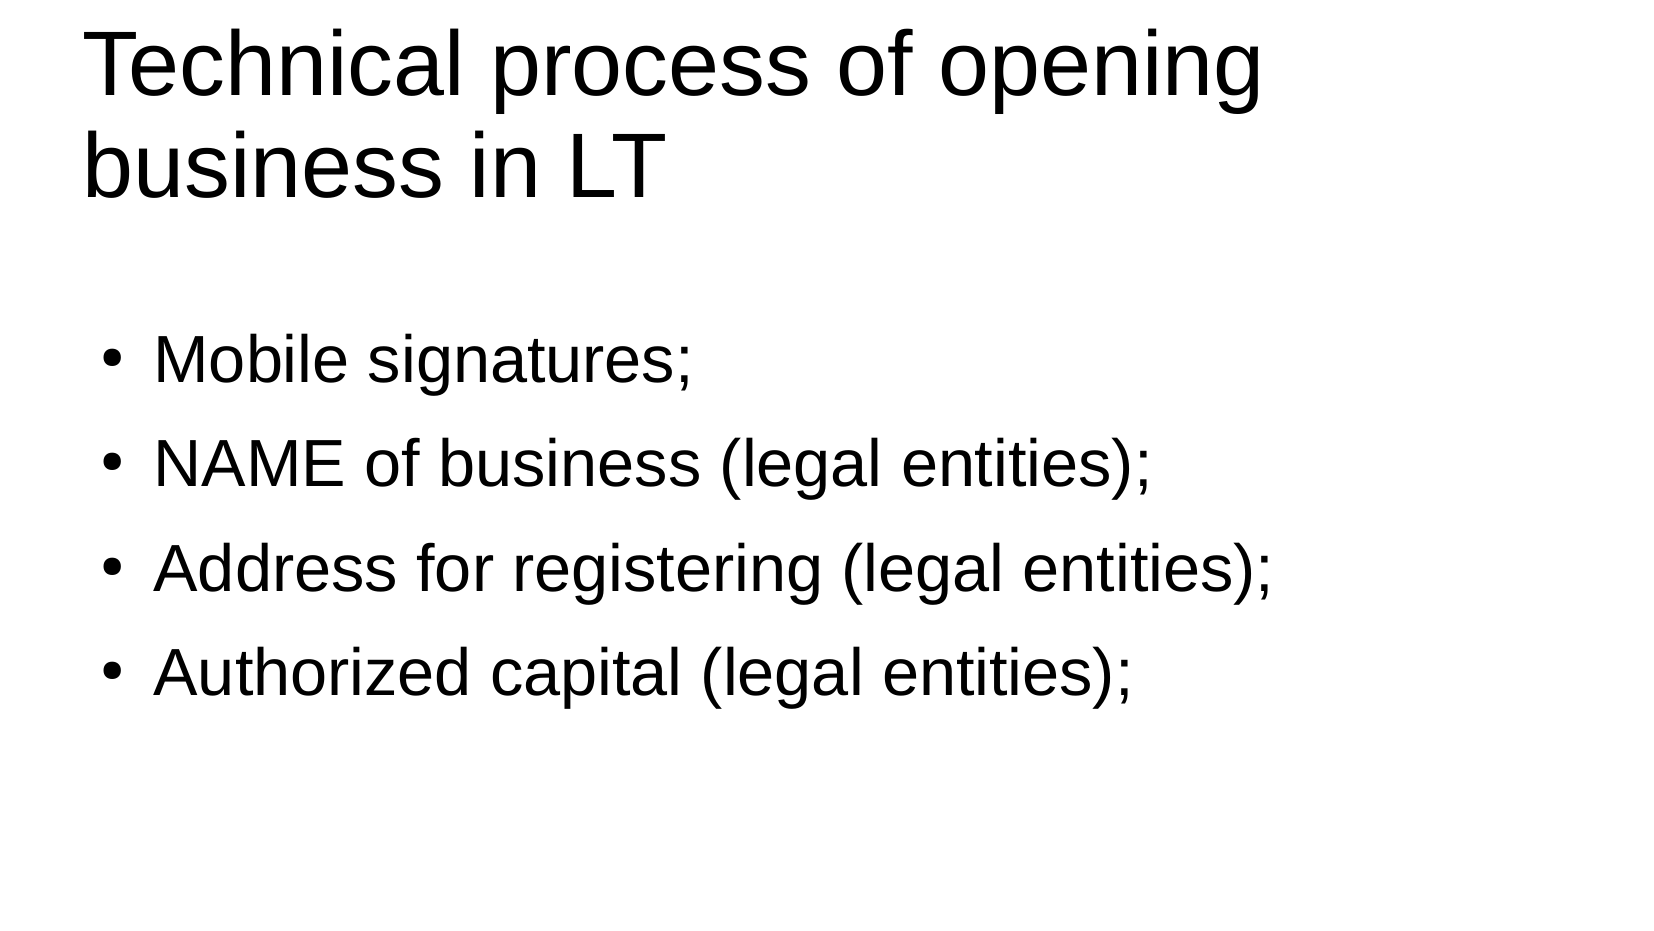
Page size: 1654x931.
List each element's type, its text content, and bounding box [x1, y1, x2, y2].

title Technical process of opening business in LT [82, 12, 1571, 217]
list Mobile signatures; NAME of business (legal entities); Address for registering (legal entities); Authorized capital (legal entities); [82, 217, 1571, 758]
